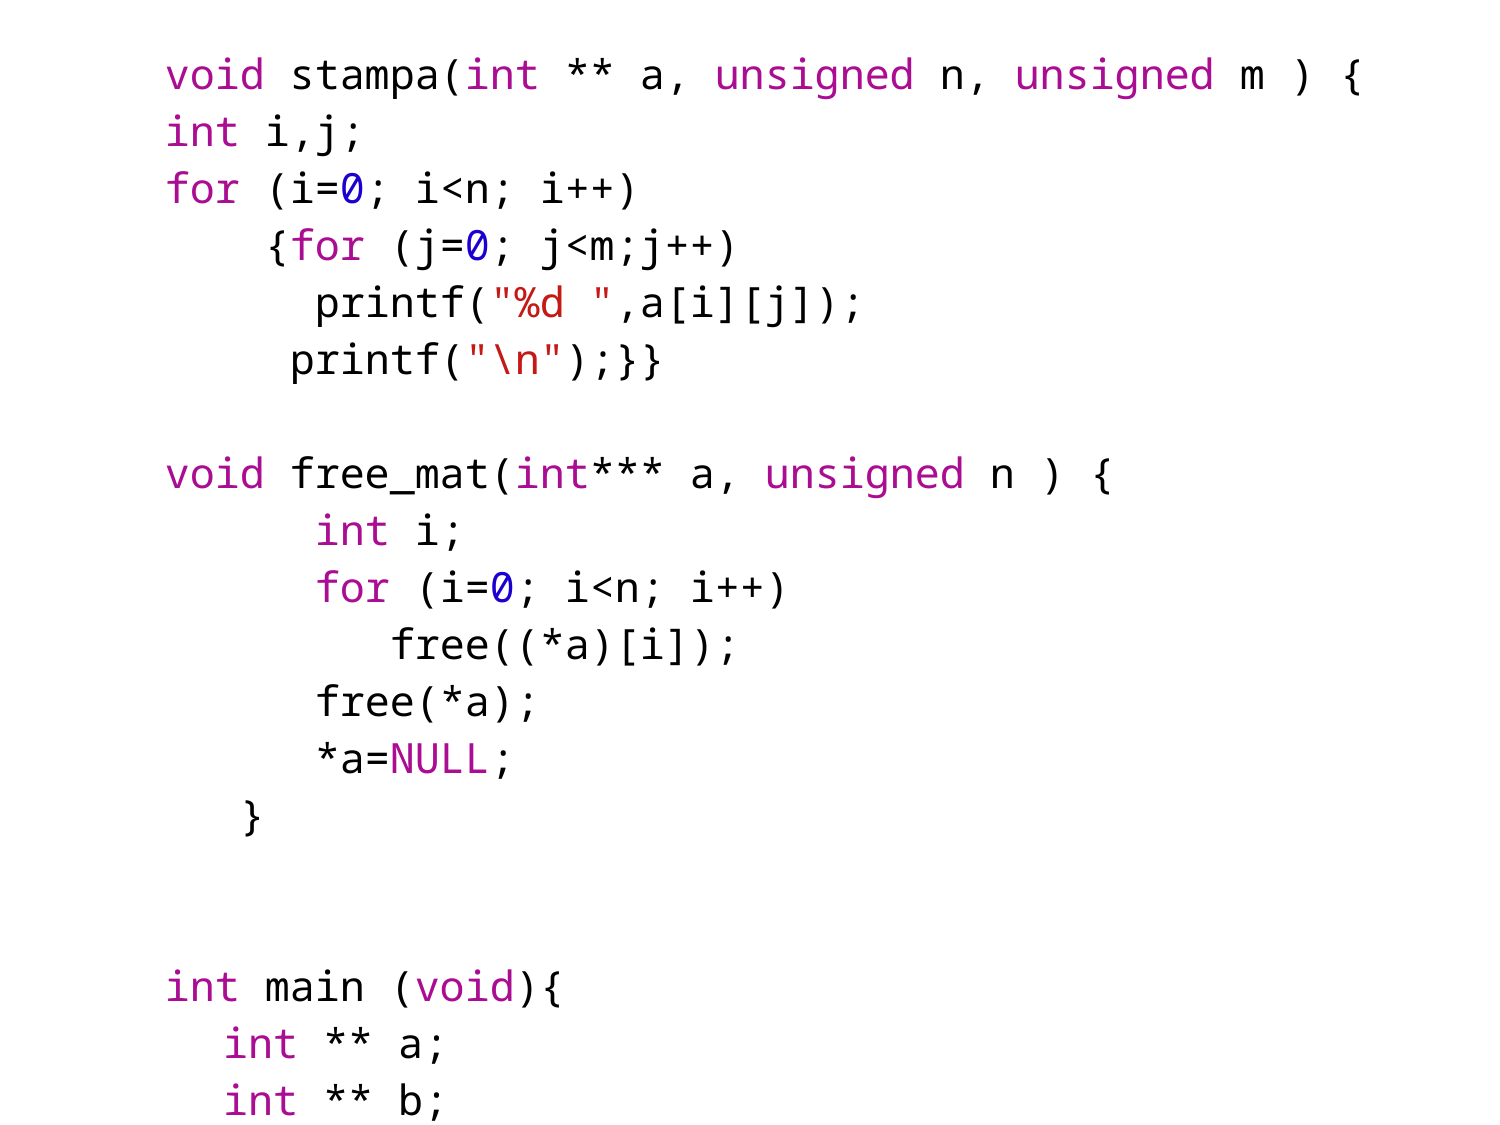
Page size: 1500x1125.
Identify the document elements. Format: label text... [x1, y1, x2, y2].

text_box void stampa(int ** a, unsigned n, unsigned m ) { int i,j; for (i=0; i<n; i++) {for (j=0; j<m;j++) printf("%d ",a[i][j]); printf("\n");}} void free_mat(int*** a, unsigned n ) { int i; for (i=0; i<n; i++) free((*a)[i]); free(*a); *a=NULL; } int main (void){ int ** a; int ** b; new_mat(&a,N,M); new_mat(&b, N,M); somma_mat(a,b,N,M); stampa(a,N,M); free_mat(&a ,N); if (a==NULL) printf(“Lista vuota”);} [150, 37, 1406, 1125]
